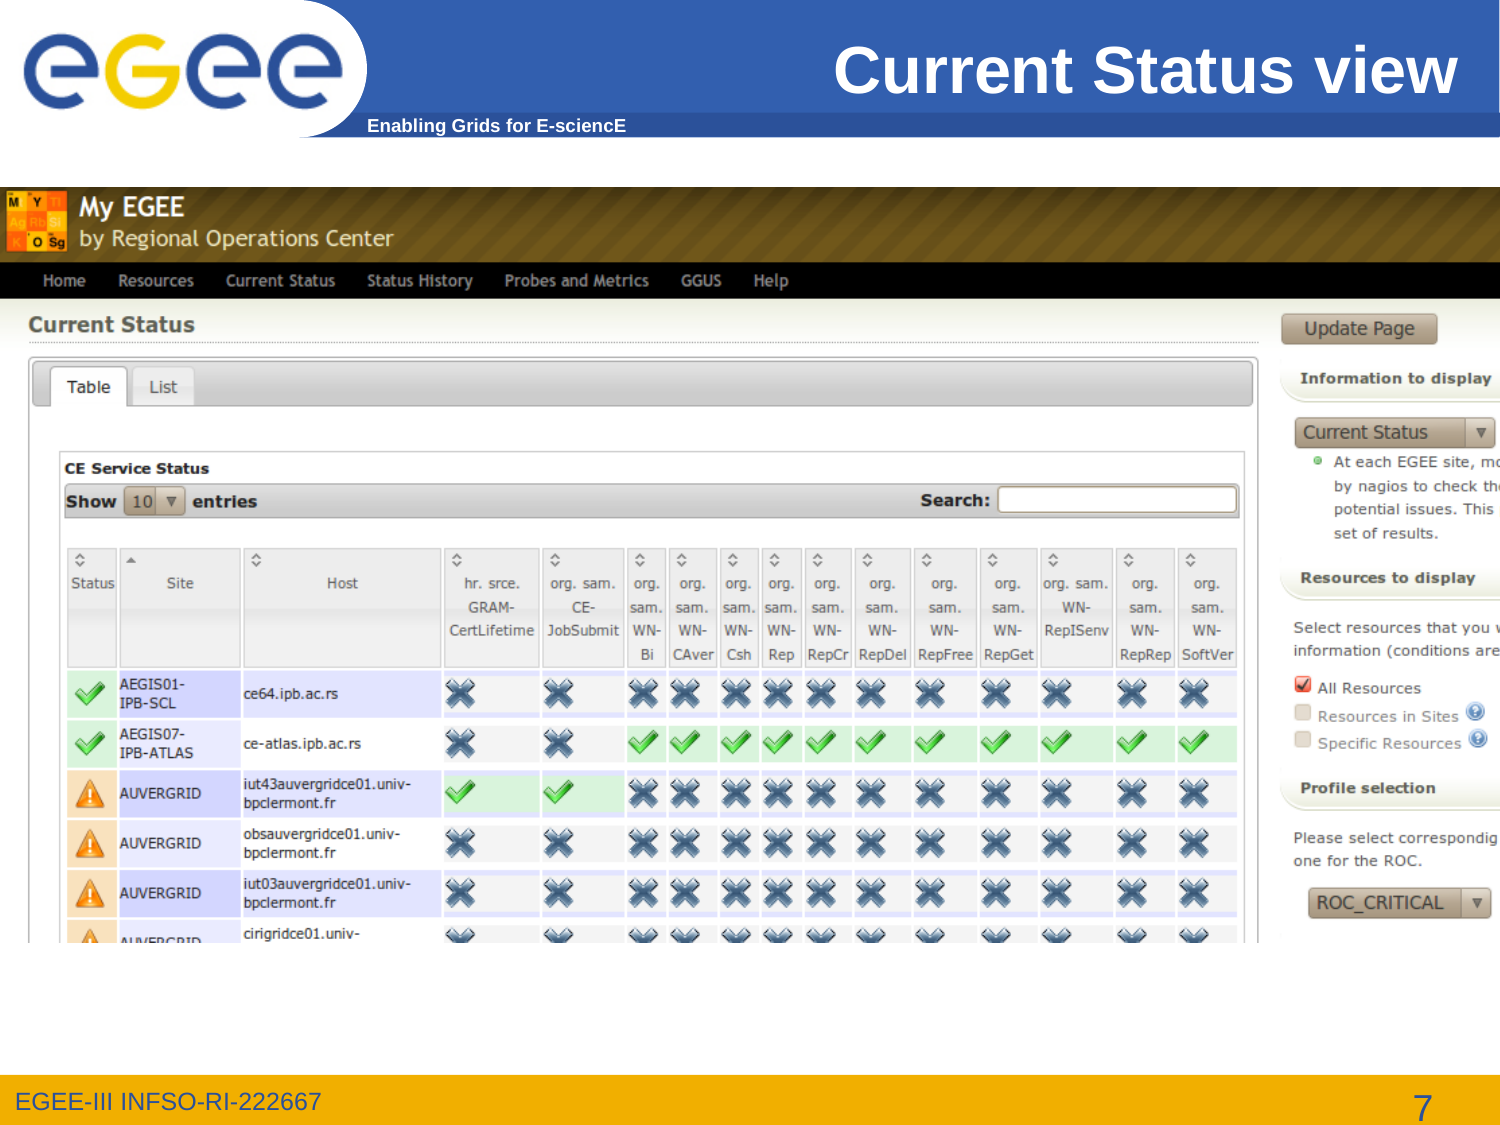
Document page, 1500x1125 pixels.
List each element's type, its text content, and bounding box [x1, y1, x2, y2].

picture [18, 30, 349, 112]
picture [0, 187, 1500, 943]
title Current Status view [369, 10, 1475, 124]
